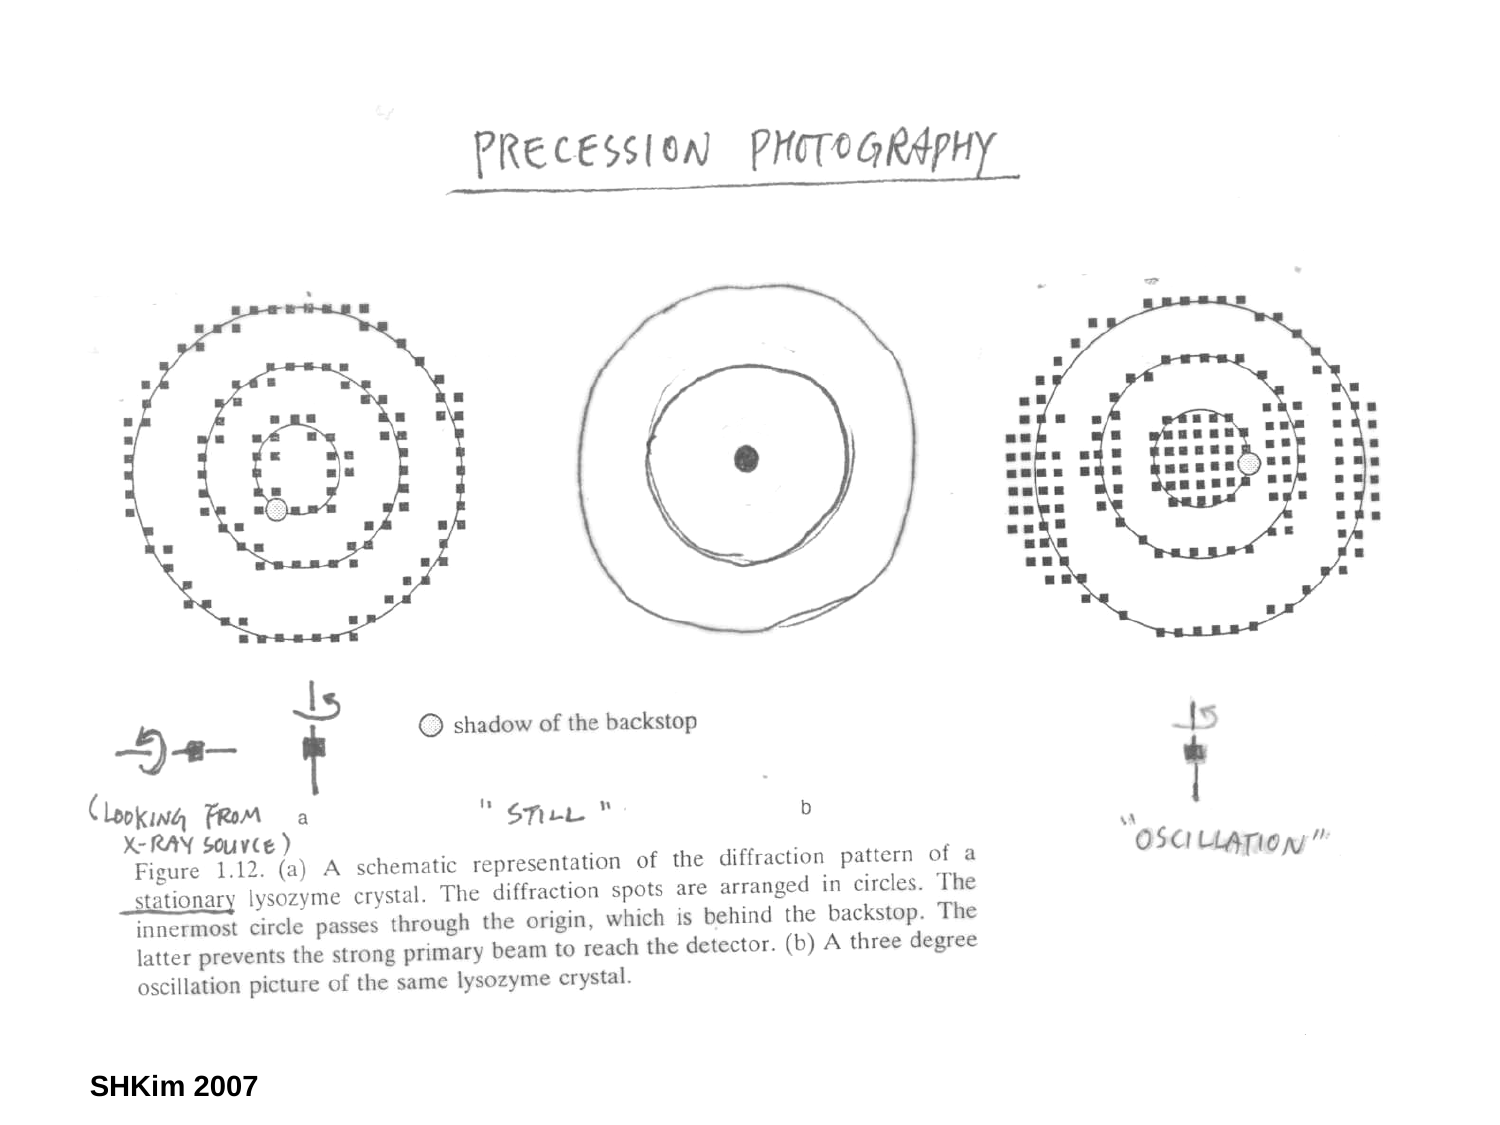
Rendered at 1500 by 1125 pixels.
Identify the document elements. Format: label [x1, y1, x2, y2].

picture [0, 99, 1500, 1035]
